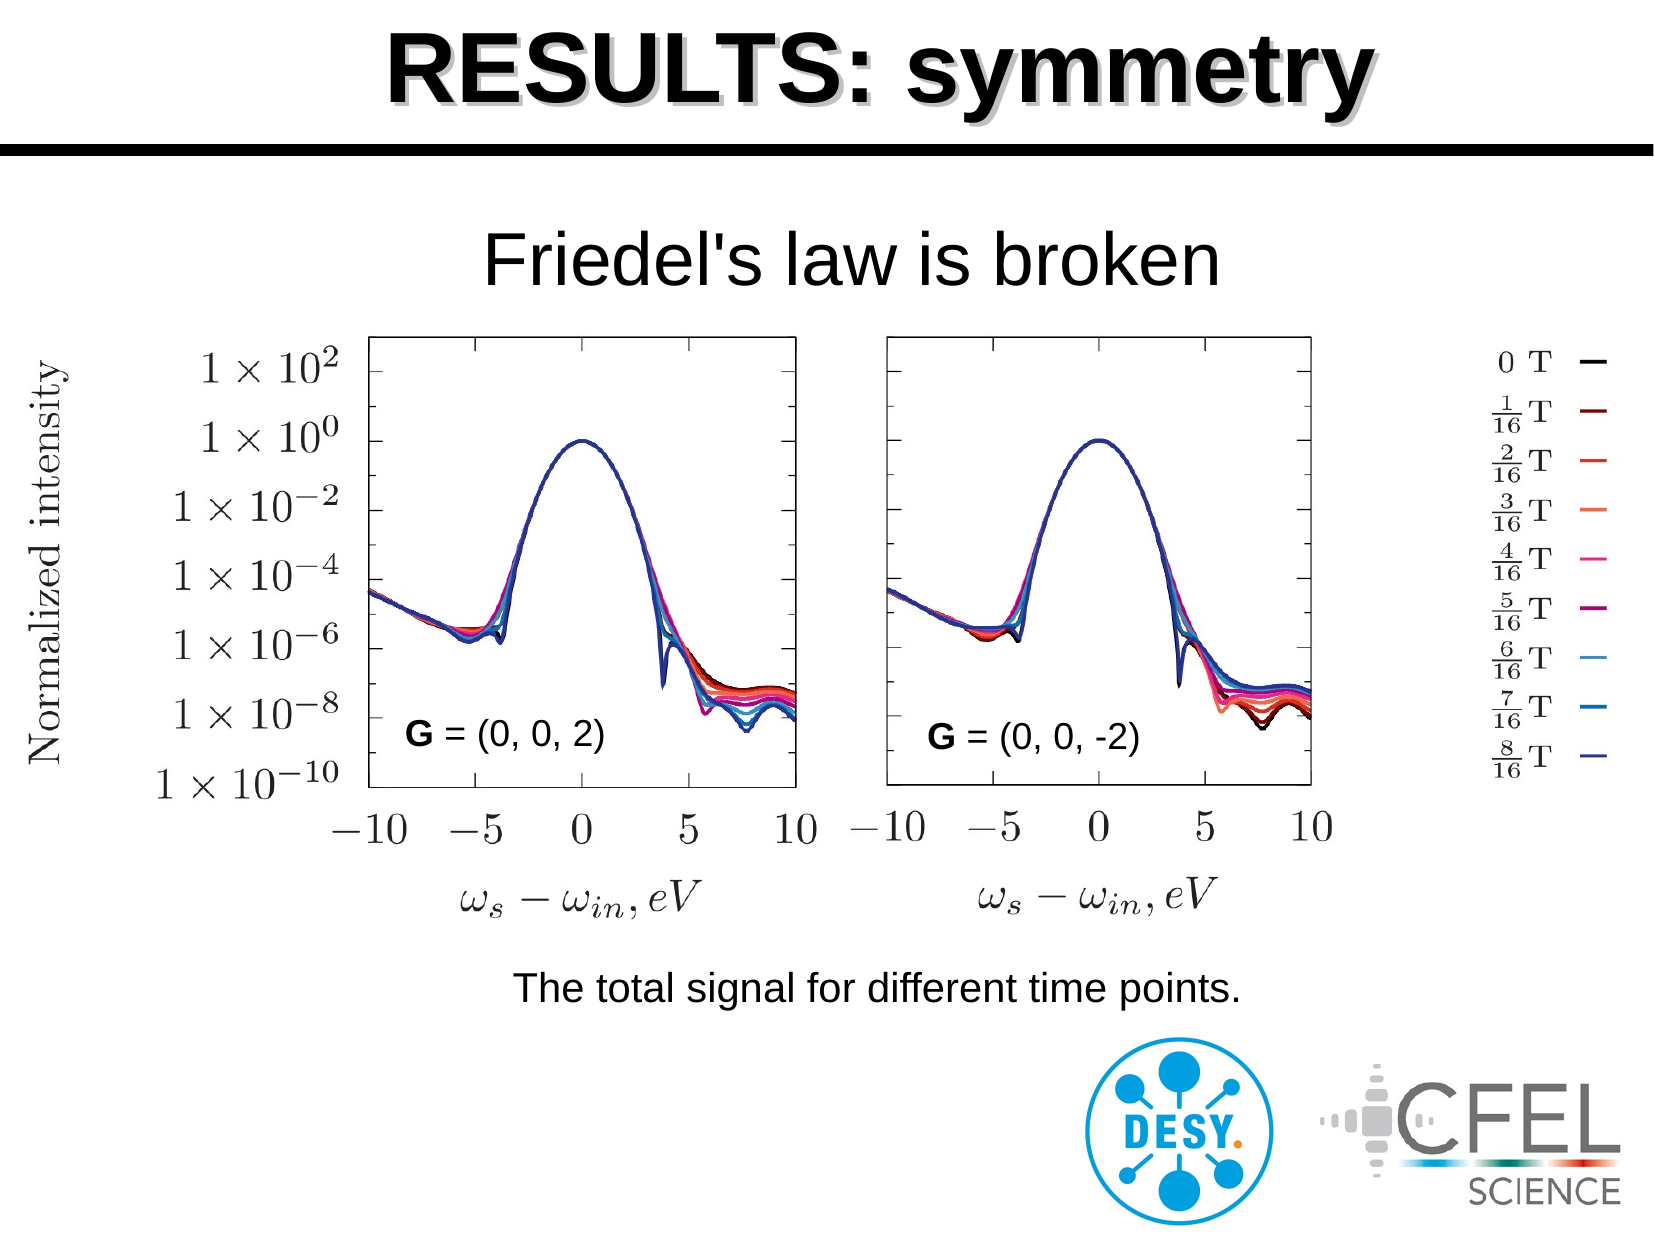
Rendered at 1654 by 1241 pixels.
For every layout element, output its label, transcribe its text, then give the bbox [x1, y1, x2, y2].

picture [15, 318, 830, 928]
picture [840, 318, 1637, 924]
picture [1320, 1064, 1621, 1213]
text_box G = (0, 0, 2) [390, 705, 646, 762]
picture [1090, 1066, 1269, 1221]
title RESULTS: symmetry [0, 0, 1654, 151]
text_box The total signal for different time points. [450, 957, 1306, 1066]
picture [1080, 1066, 1278, 1231]
text_box G = (0, 0, -2) [912, 707, 1168, 765]
text_box [30, 8, 736, 247]
text_box Friedel's law is broken [398, 210, 1308, 393]
